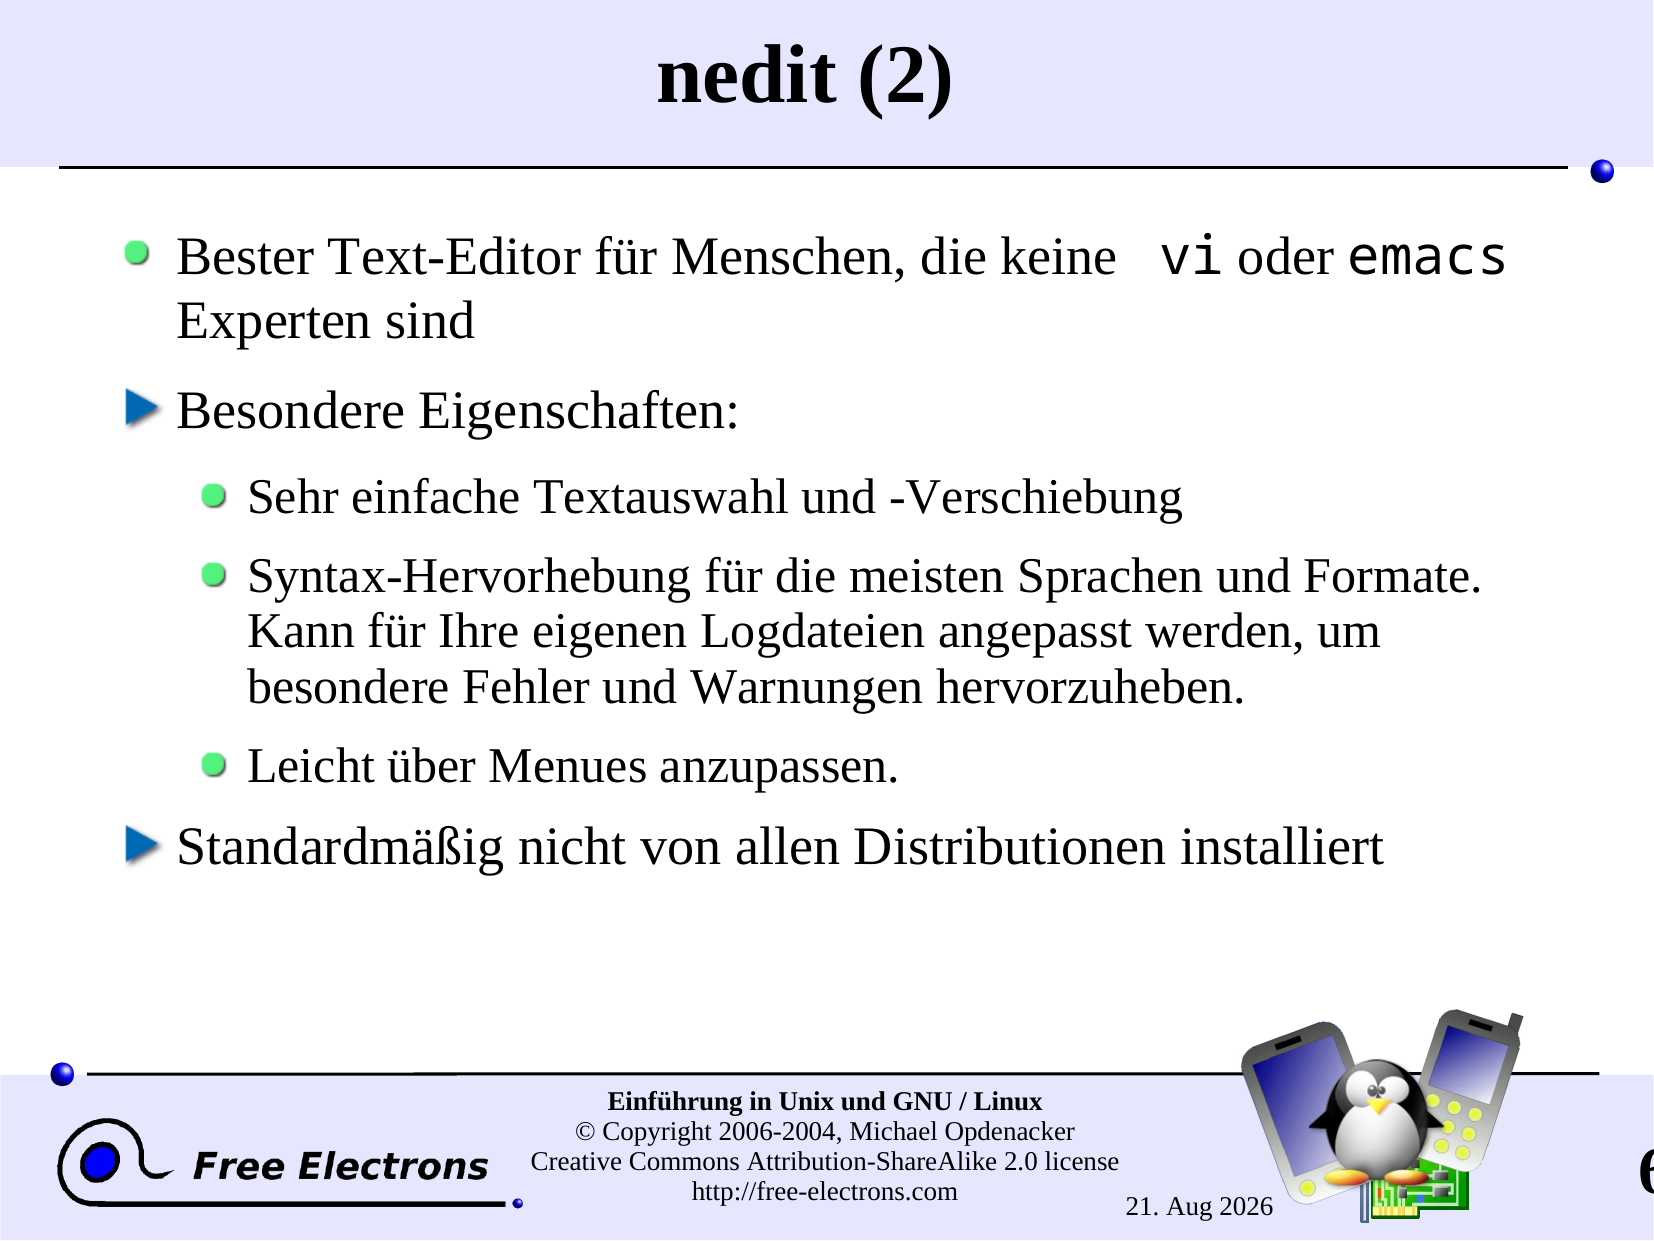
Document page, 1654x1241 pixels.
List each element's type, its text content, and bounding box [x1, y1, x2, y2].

title nedit (2) [60, 28, 1551, 121]
picture [1231, 1007, 1538, 1241]
list Bester Text-Editor für Menschen, die keine vi oder emacs Experten sind Besondere Eigenschaften: Sehr einfache Textauswahl und -Verschiebung Syntax-Hervorhebung für die meisten Sprachen und Formate. Kann für Ihre eigenen Logdateien angepasst werden, um besondere Fehler und Warnungen hervorzuheben. Leicht über Menues anzupassen. Standardmäßig nicht von allen Distributionen installiert [105, 216, 1518, 1066]
picture [50, 1107, 527, 1216]
